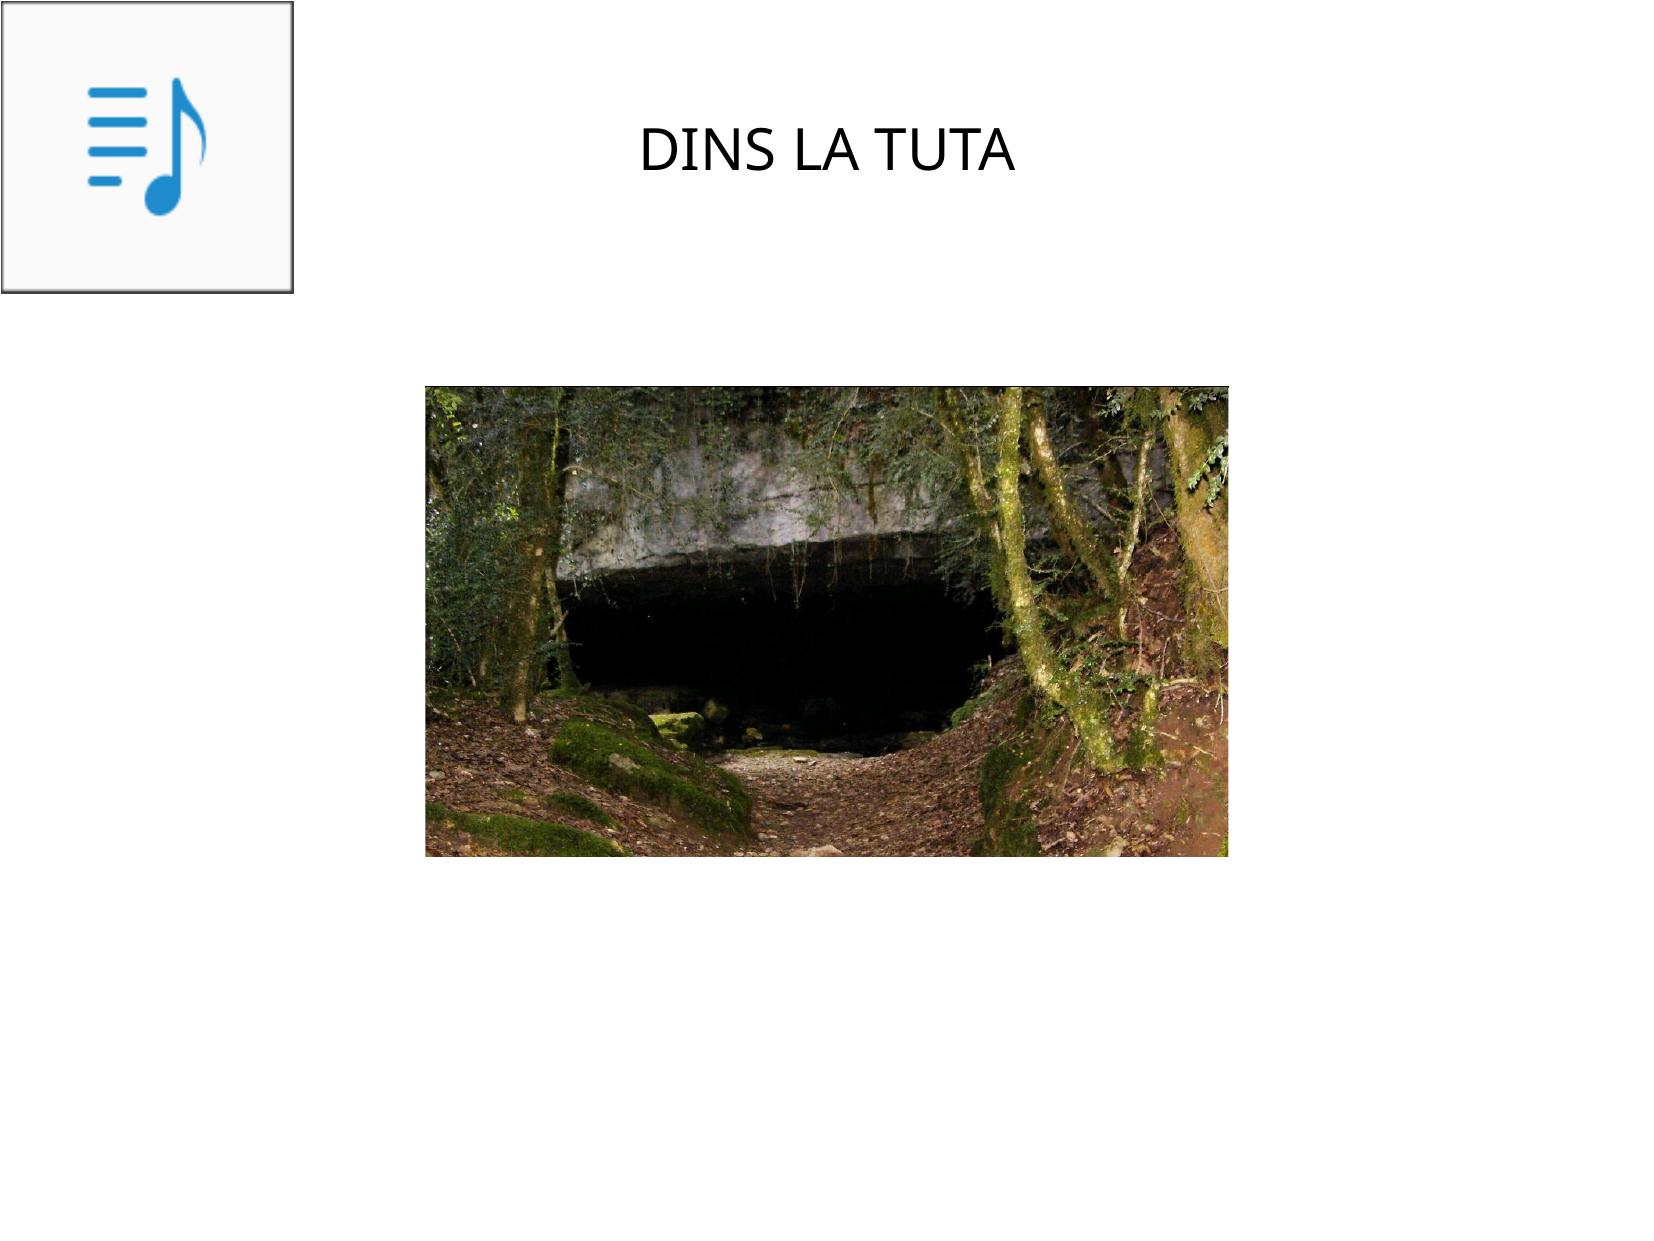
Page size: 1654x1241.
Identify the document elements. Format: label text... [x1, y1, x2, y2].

picture [425, 383, 1229, 857]
text_box DINS LA TUTA [0, 0, 1654, 296]
